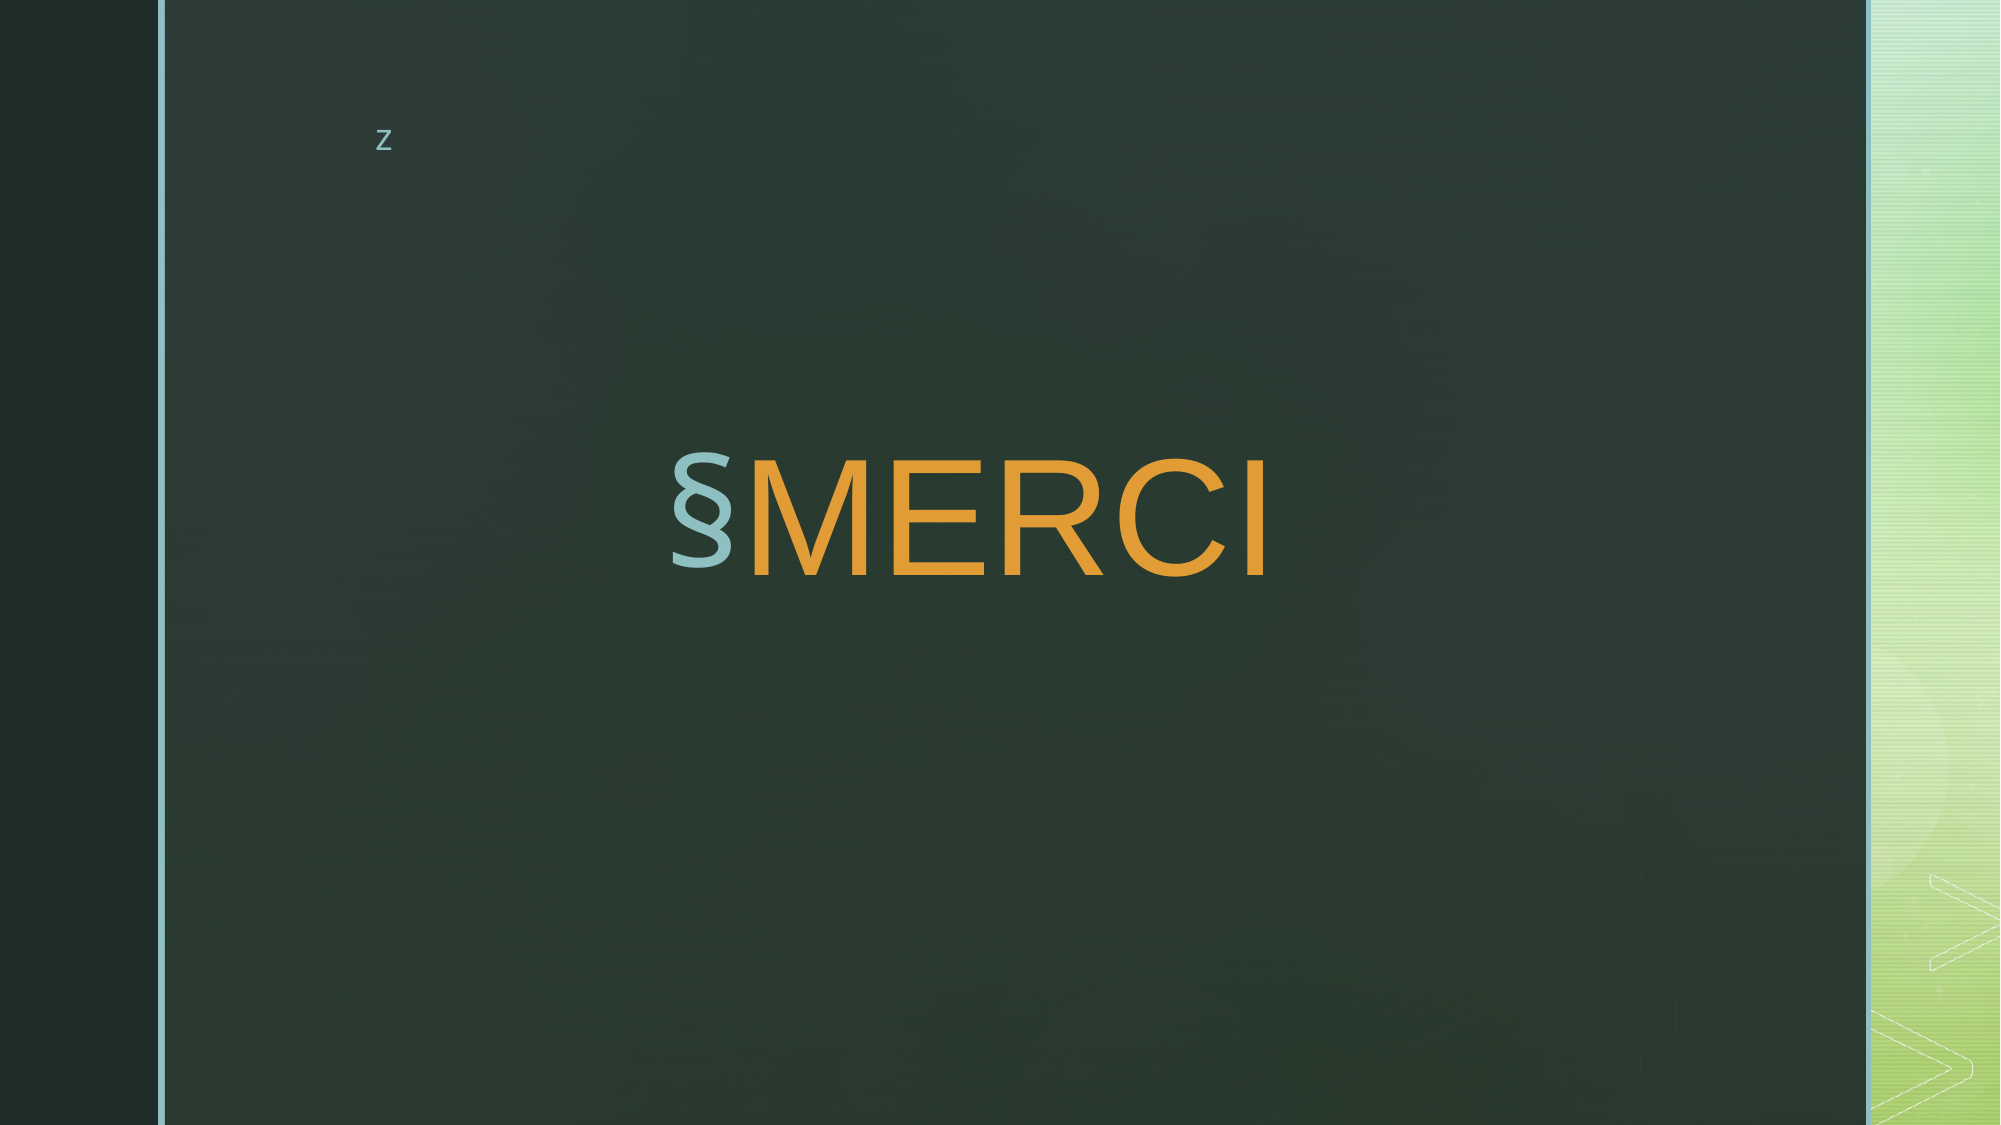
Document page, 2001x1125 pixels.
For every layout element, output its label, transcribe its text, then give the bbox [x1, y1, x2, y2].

list MERCI [332, 161, 1612, 818]
